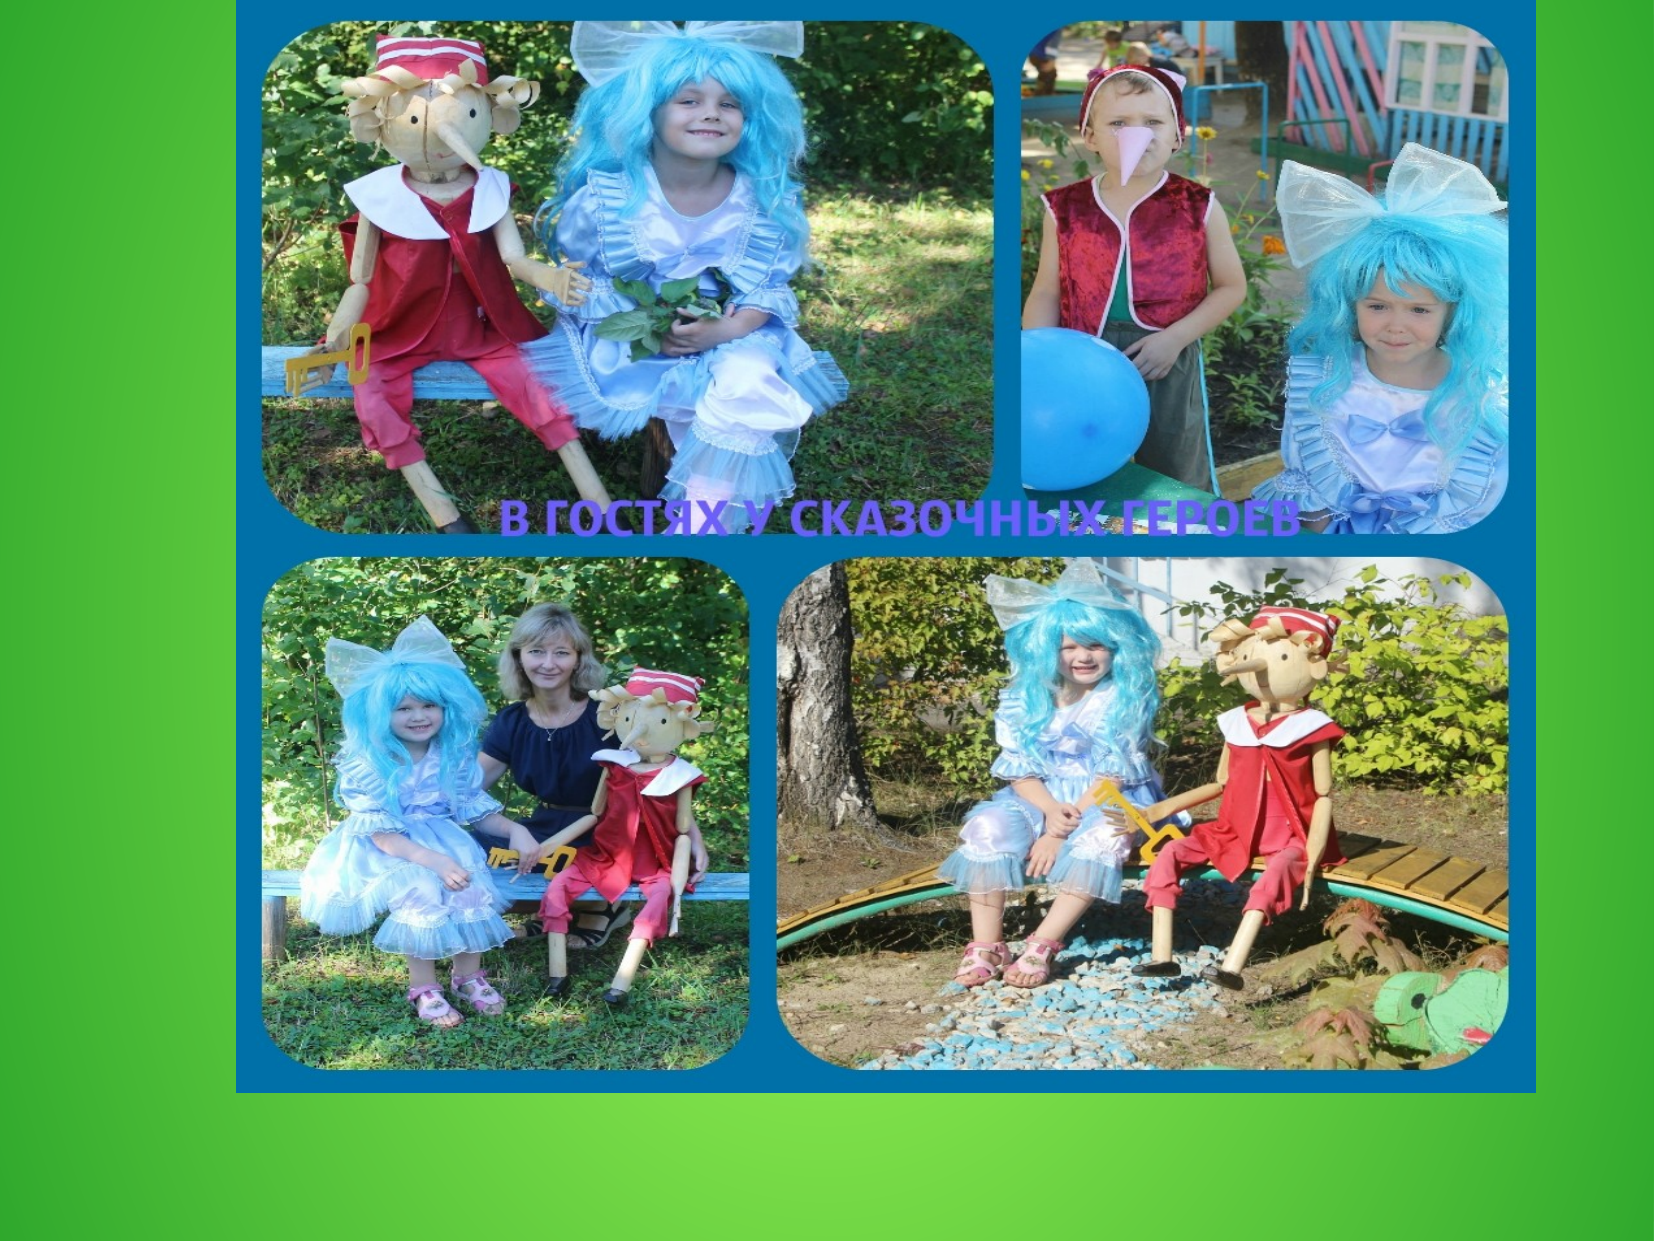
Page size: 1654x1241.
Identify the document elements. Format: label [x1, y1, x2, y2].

picture [257, 17, 1510, 542]
picture [257, 554, 751, 1074]
picture [776, 555, 1512, 1073]
